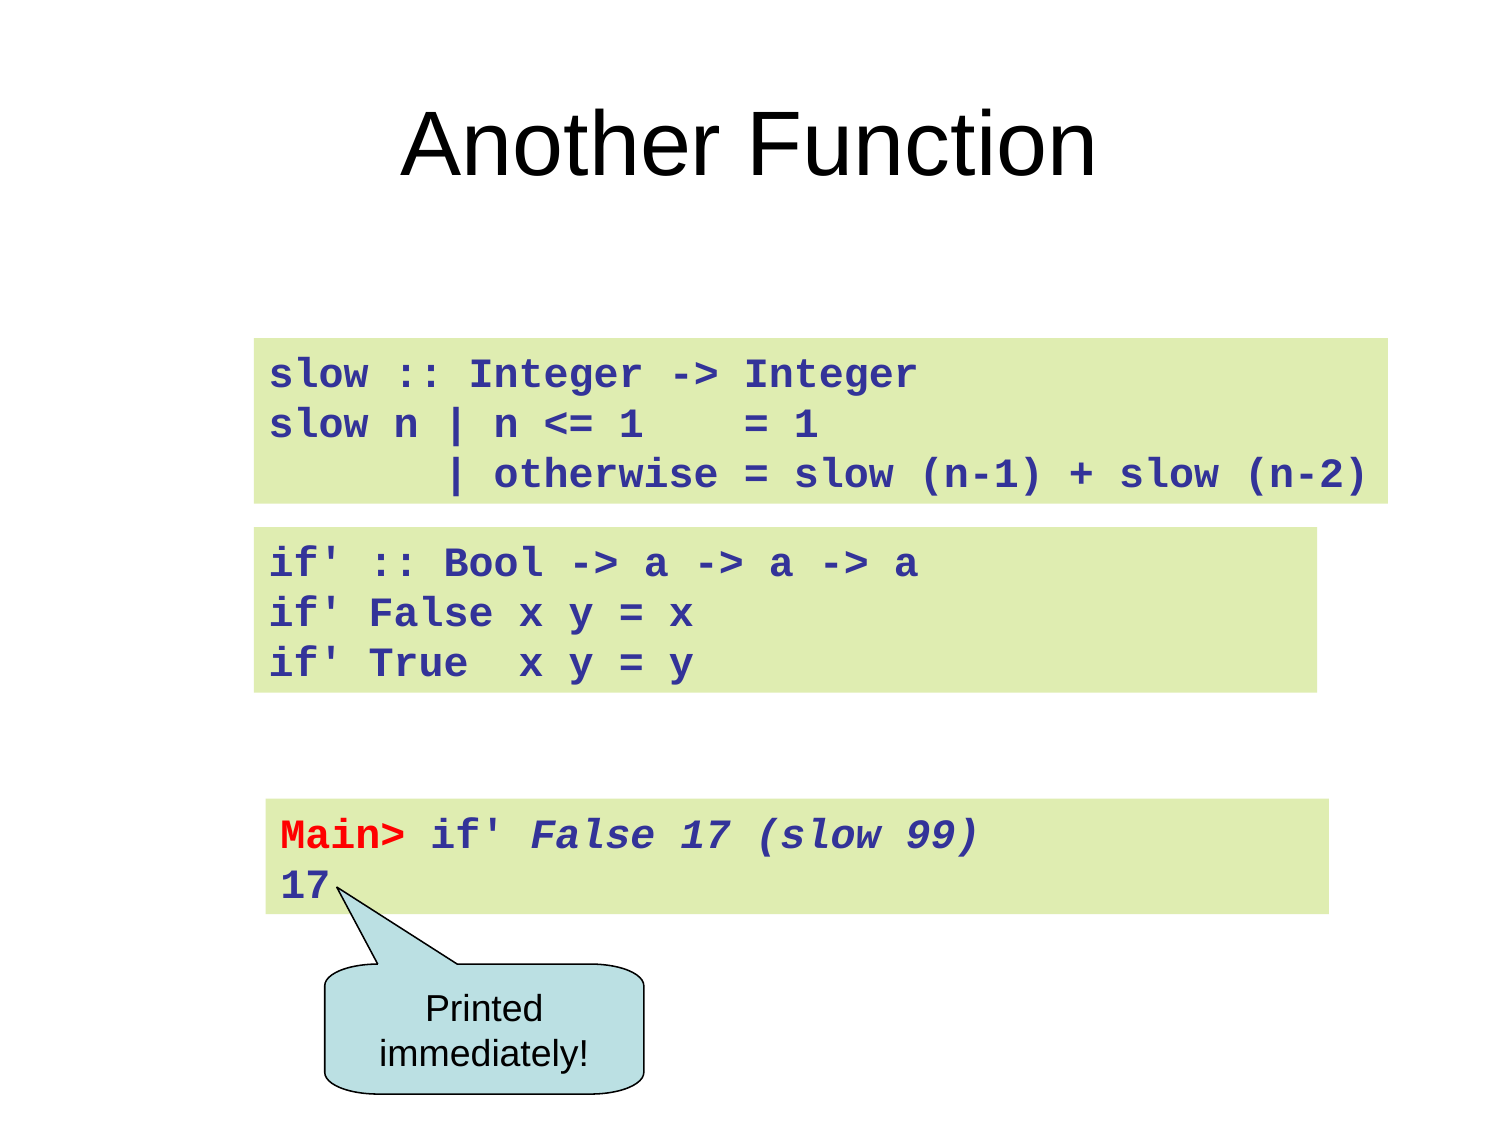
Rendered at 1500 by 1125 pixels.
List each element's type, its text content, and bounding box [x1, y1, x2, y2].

text_box slow :: Integer -> Integer slow n | n <= 1 = 1 | otherwise = slow (n-1) + slow (n-2) [253, 338, 1388, 504]
text_box Main> if' False 17 (slow 99) 17 [265, 798, 1329, 915]
text_box Printed immediately! [324, 887, 644, 1095]
title Another Function [75, 45, 1426, 233]
text_box if' :: Bool -> a -> a -> a if' False x y = x if' True x y = y [253, 527, 1318, 693]
